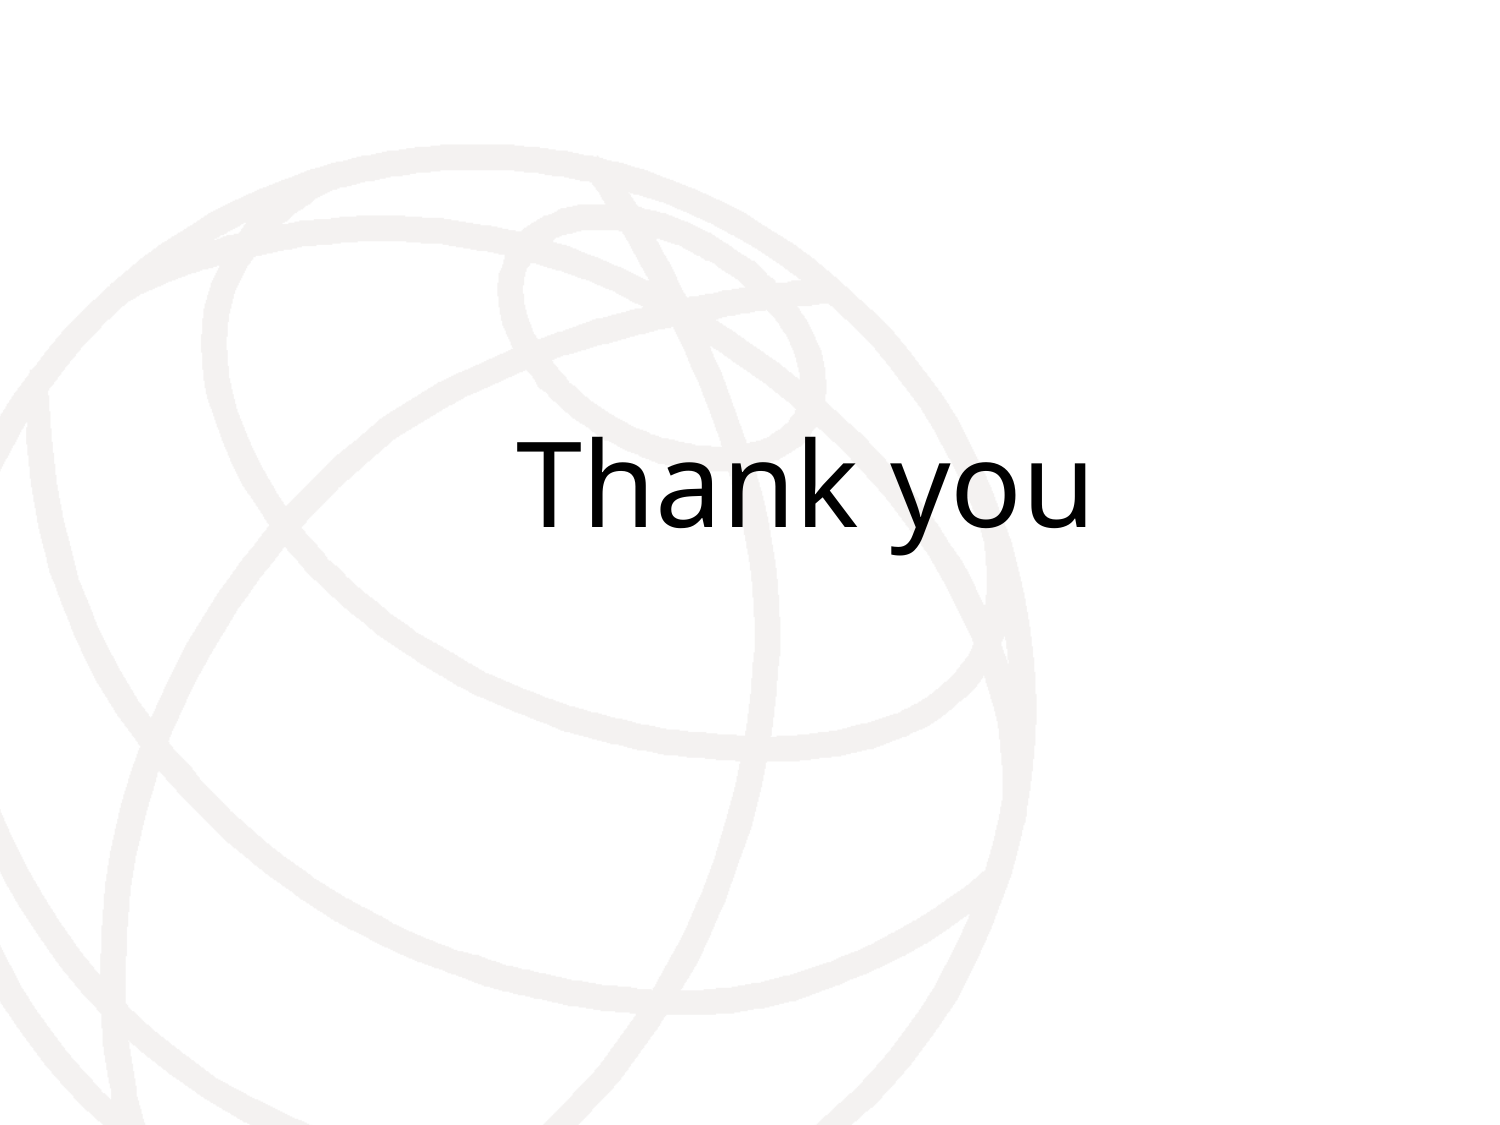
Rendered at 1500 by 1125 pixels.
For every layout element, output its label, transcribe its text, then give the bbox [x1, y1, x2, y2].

text_box Thank you [503, 401, 1110, 558]
picture [0, 125, 1061, 1125]
